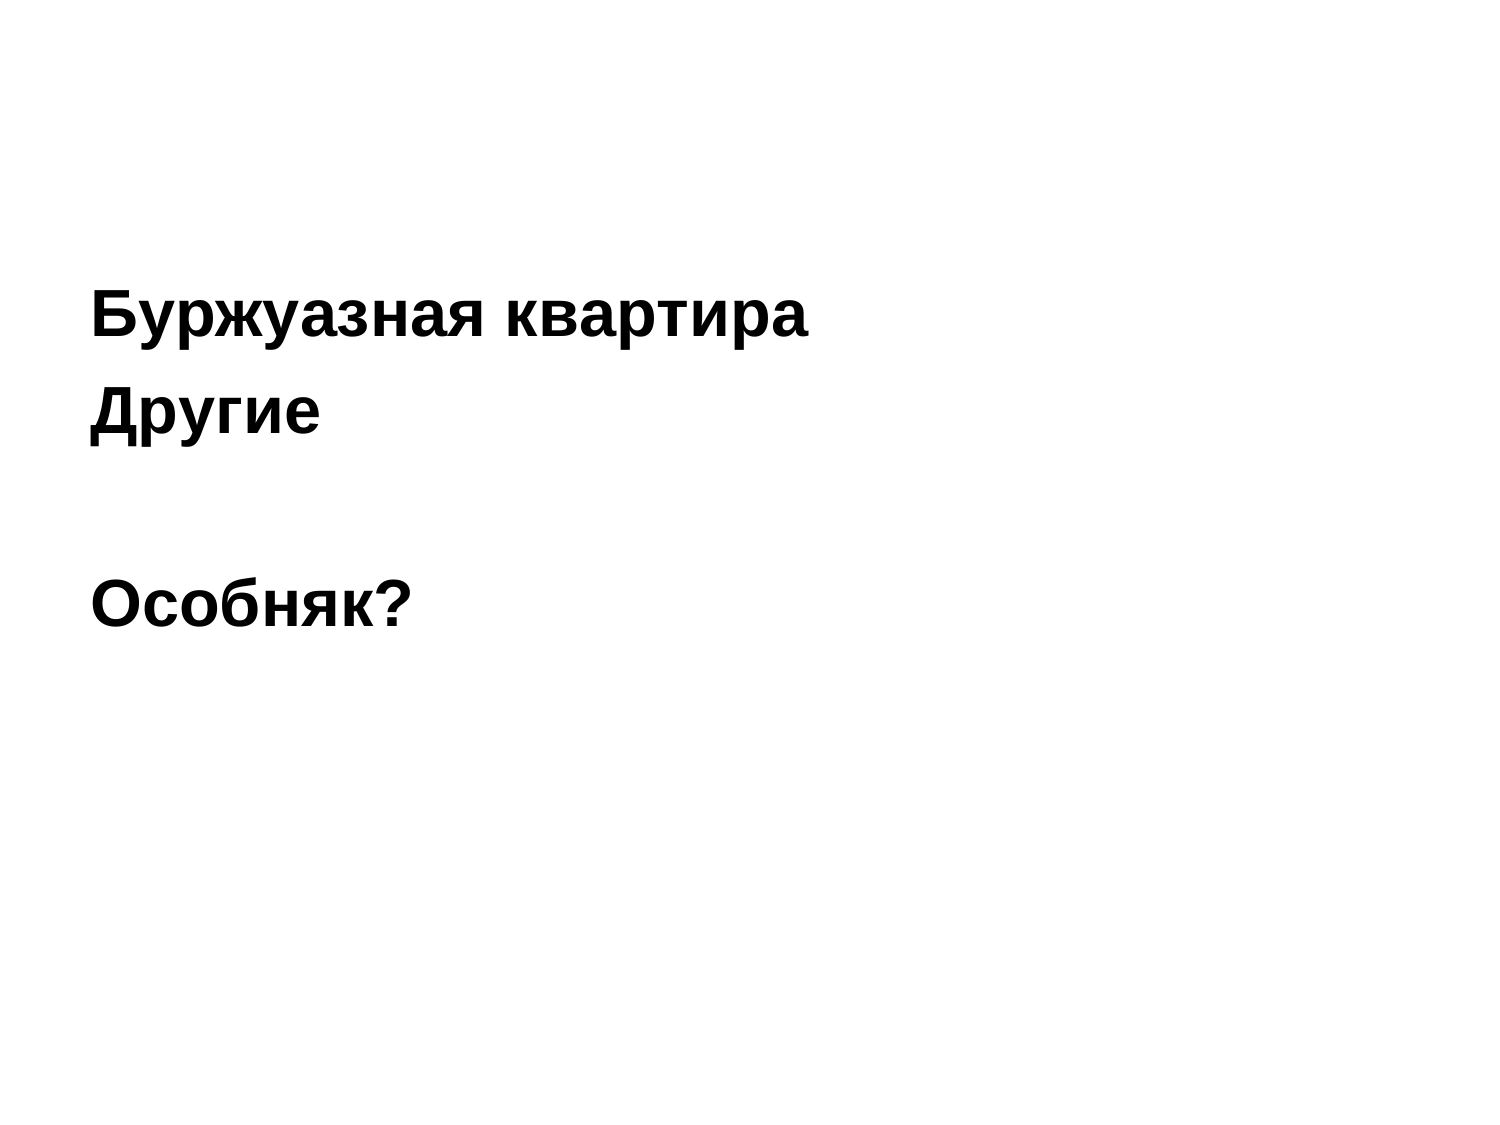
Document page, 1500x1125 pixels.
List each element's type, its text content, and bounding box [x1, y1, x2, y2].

list Буржуазная квартира Другие Особняк? [74, 262, 1425, 1006]
